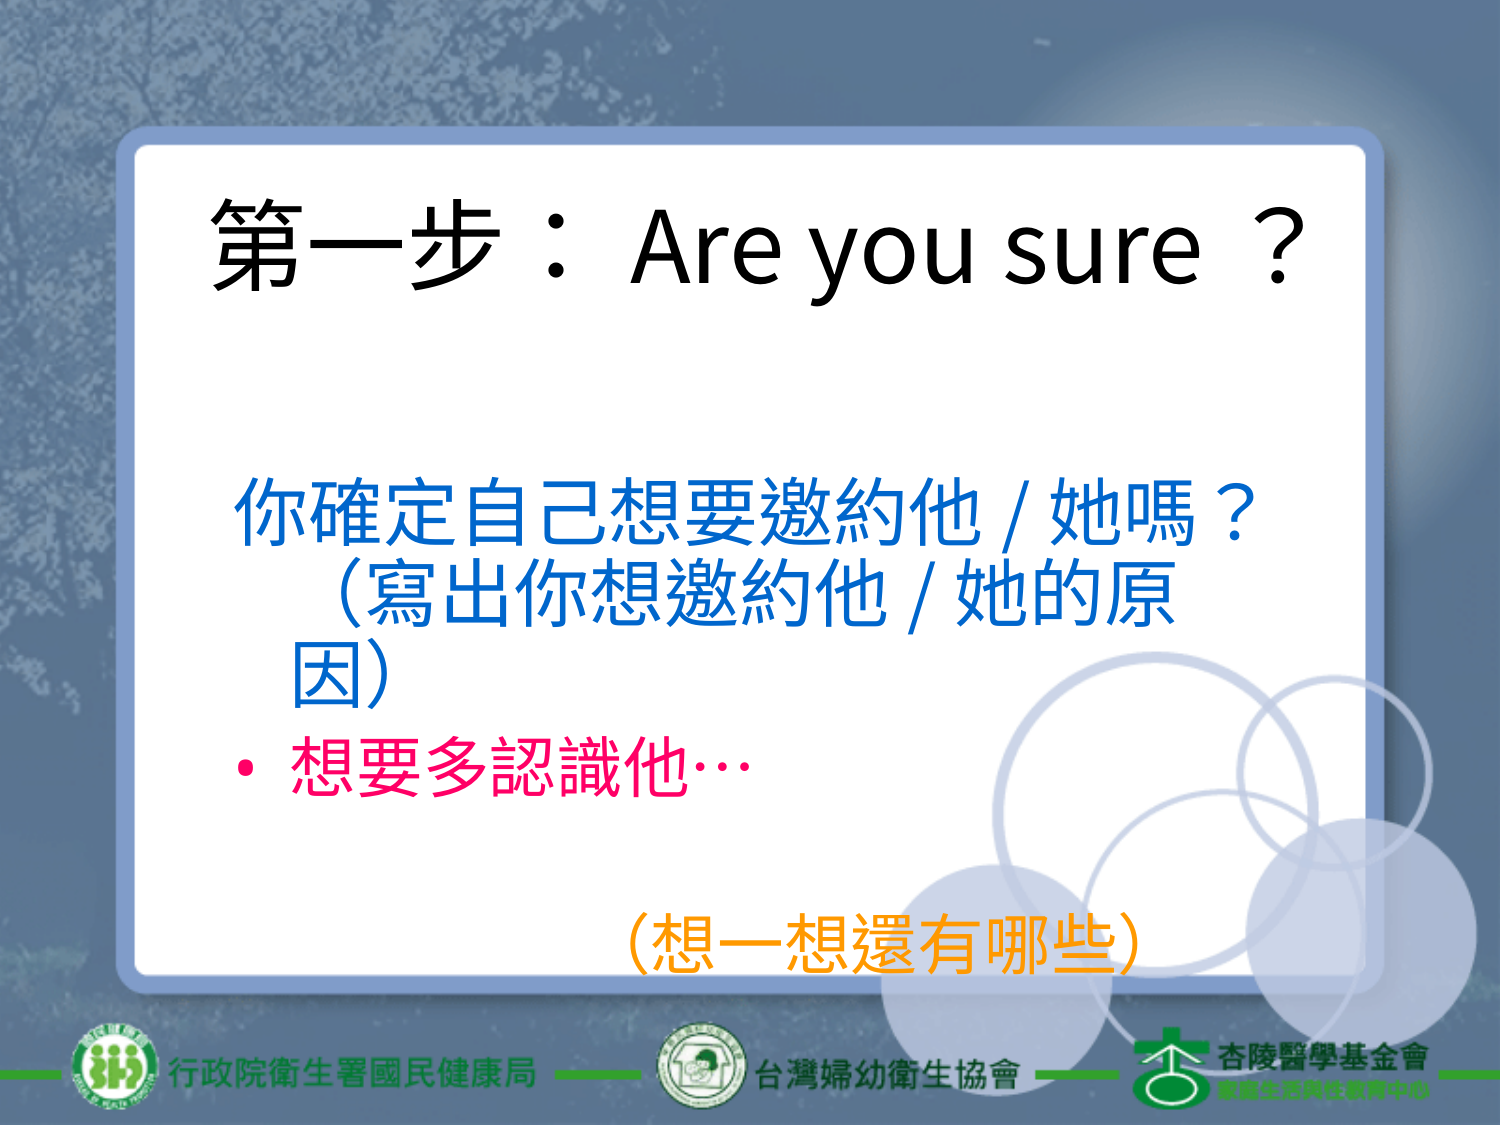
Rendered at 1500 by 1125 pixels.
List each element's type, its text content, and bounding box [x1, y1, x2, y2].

list 你確定自己想要邀約他/她嗎？（寫出你想邀約他/她的原因） 想要多認識他… （想一想還有哪些） [218, 467, 1317, 929]
title 第一步：Are you sure？ [171, 172, 1365, 315]
picture [0, 0, 1500, 1125]
